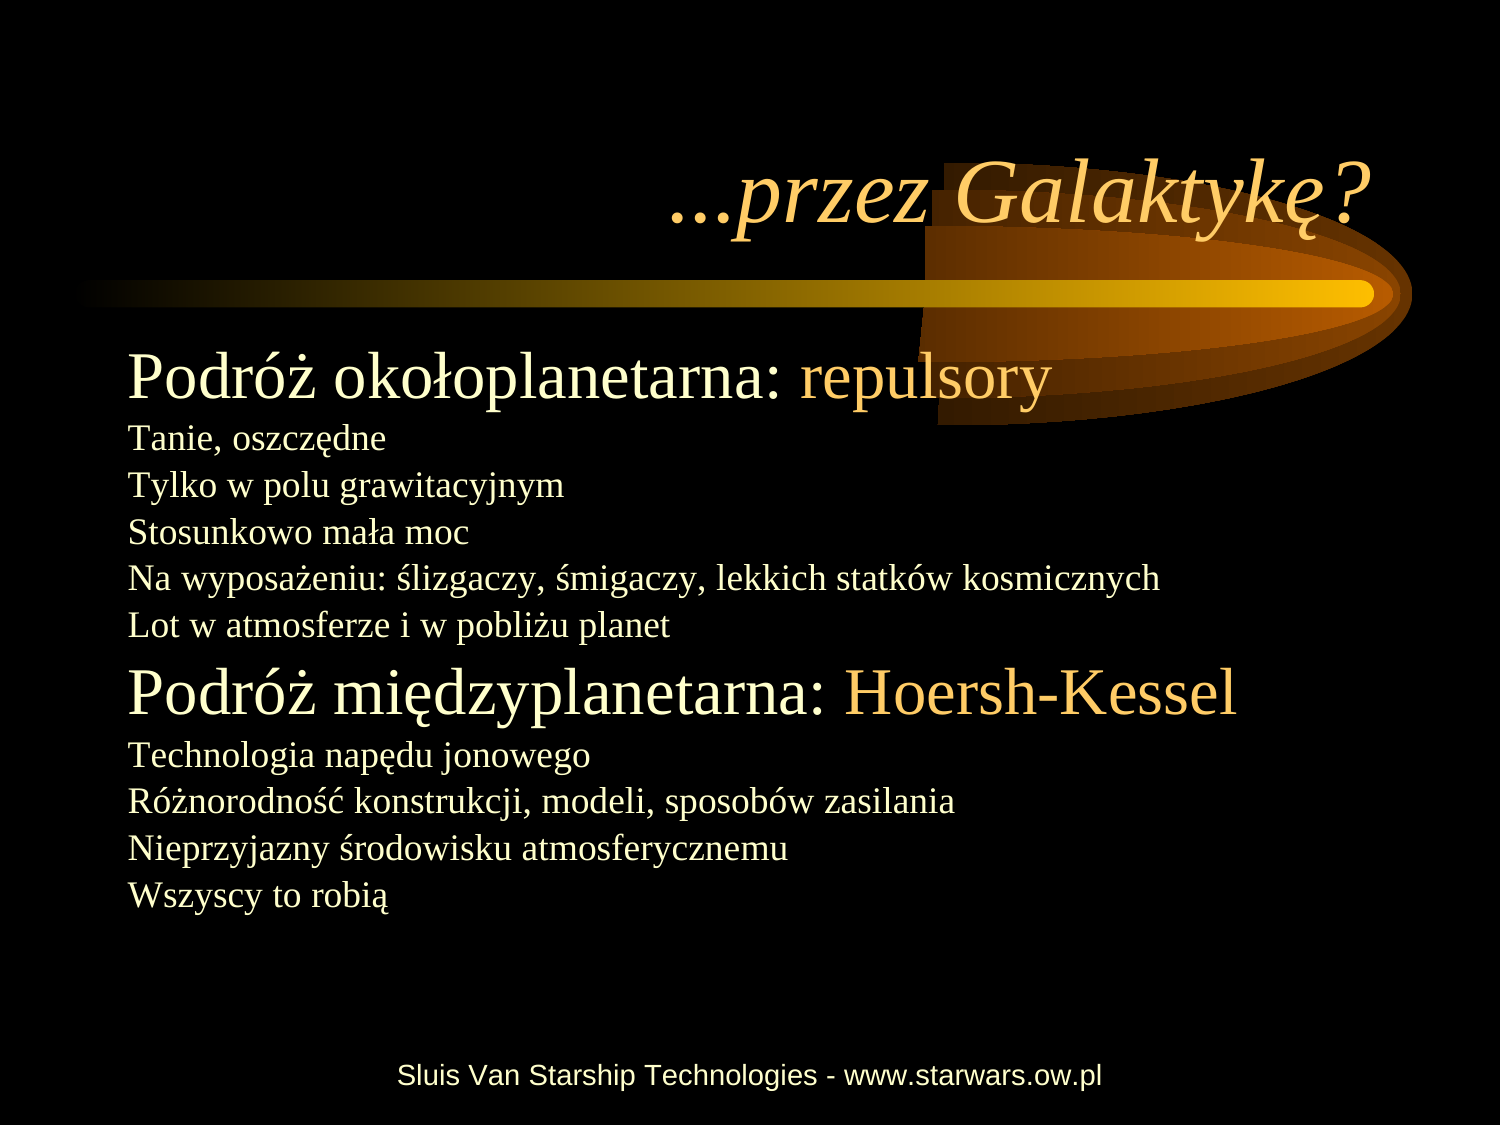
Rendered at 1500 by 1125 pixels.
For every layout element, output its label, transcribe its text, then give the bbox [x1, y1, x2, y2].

title ...przez Galaktykę? [112, 62, 1388, 250]
list Podróż okołoplanetarna: repulsory Tanie, oszczędne Tylko w polu grawitacyjnym Stosunkowo mała moc Na wyposażeniu: ślizgaczy, śmigaczy, lekkich statków kosmicznych Lot w atmosferze i w pobliżu planet Podróż międzyplanetarna: Hoersh-Kessel Technologia napędu jonowego Różnorodność konstrukcji, modeli, sposobów zasilania Nieprzyjazny środowisku atmosferycznemu Wszyscy to robią [112, 337, 1388, 1013]
